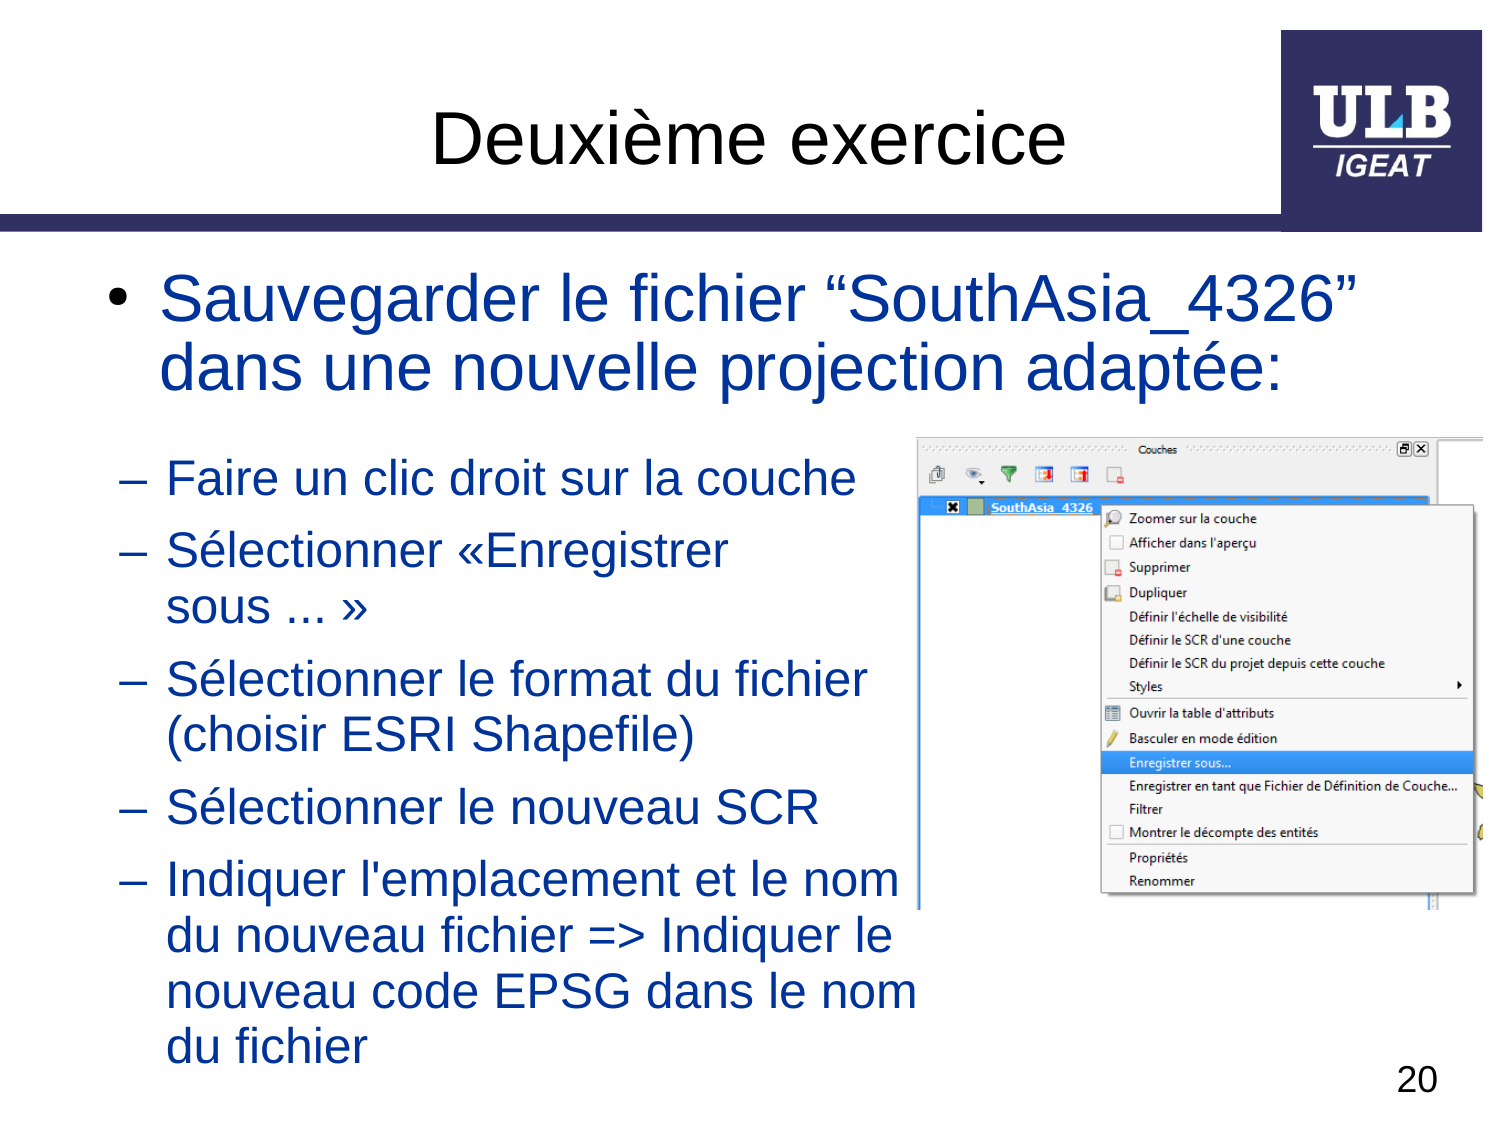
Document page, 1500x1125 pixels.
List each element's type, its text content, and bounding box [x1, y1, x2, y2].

picture [1281, 30, 1483, 232]
picture [916, 437, 1483, 910]
title Deuxième exercice [75, 44, 1425, 233]
text_box Sauvegarder le fichier “SouthAsia_4326” dans une nouvelle projection adaptée: [88, 265, 1477, 414]
text_box Faire un clic droit sur la couche Sélectionner «Enregistrer sous ... » Sélectionner le format du fichier (choisir ESRI Shapefile) Sélectionner le nouveau SCR Indiquer l'emplacement et le nom du nouveau fichier => Indiquer le nouveau code EPSG dans le nom du fichier [29, 442, 945, 1082]
